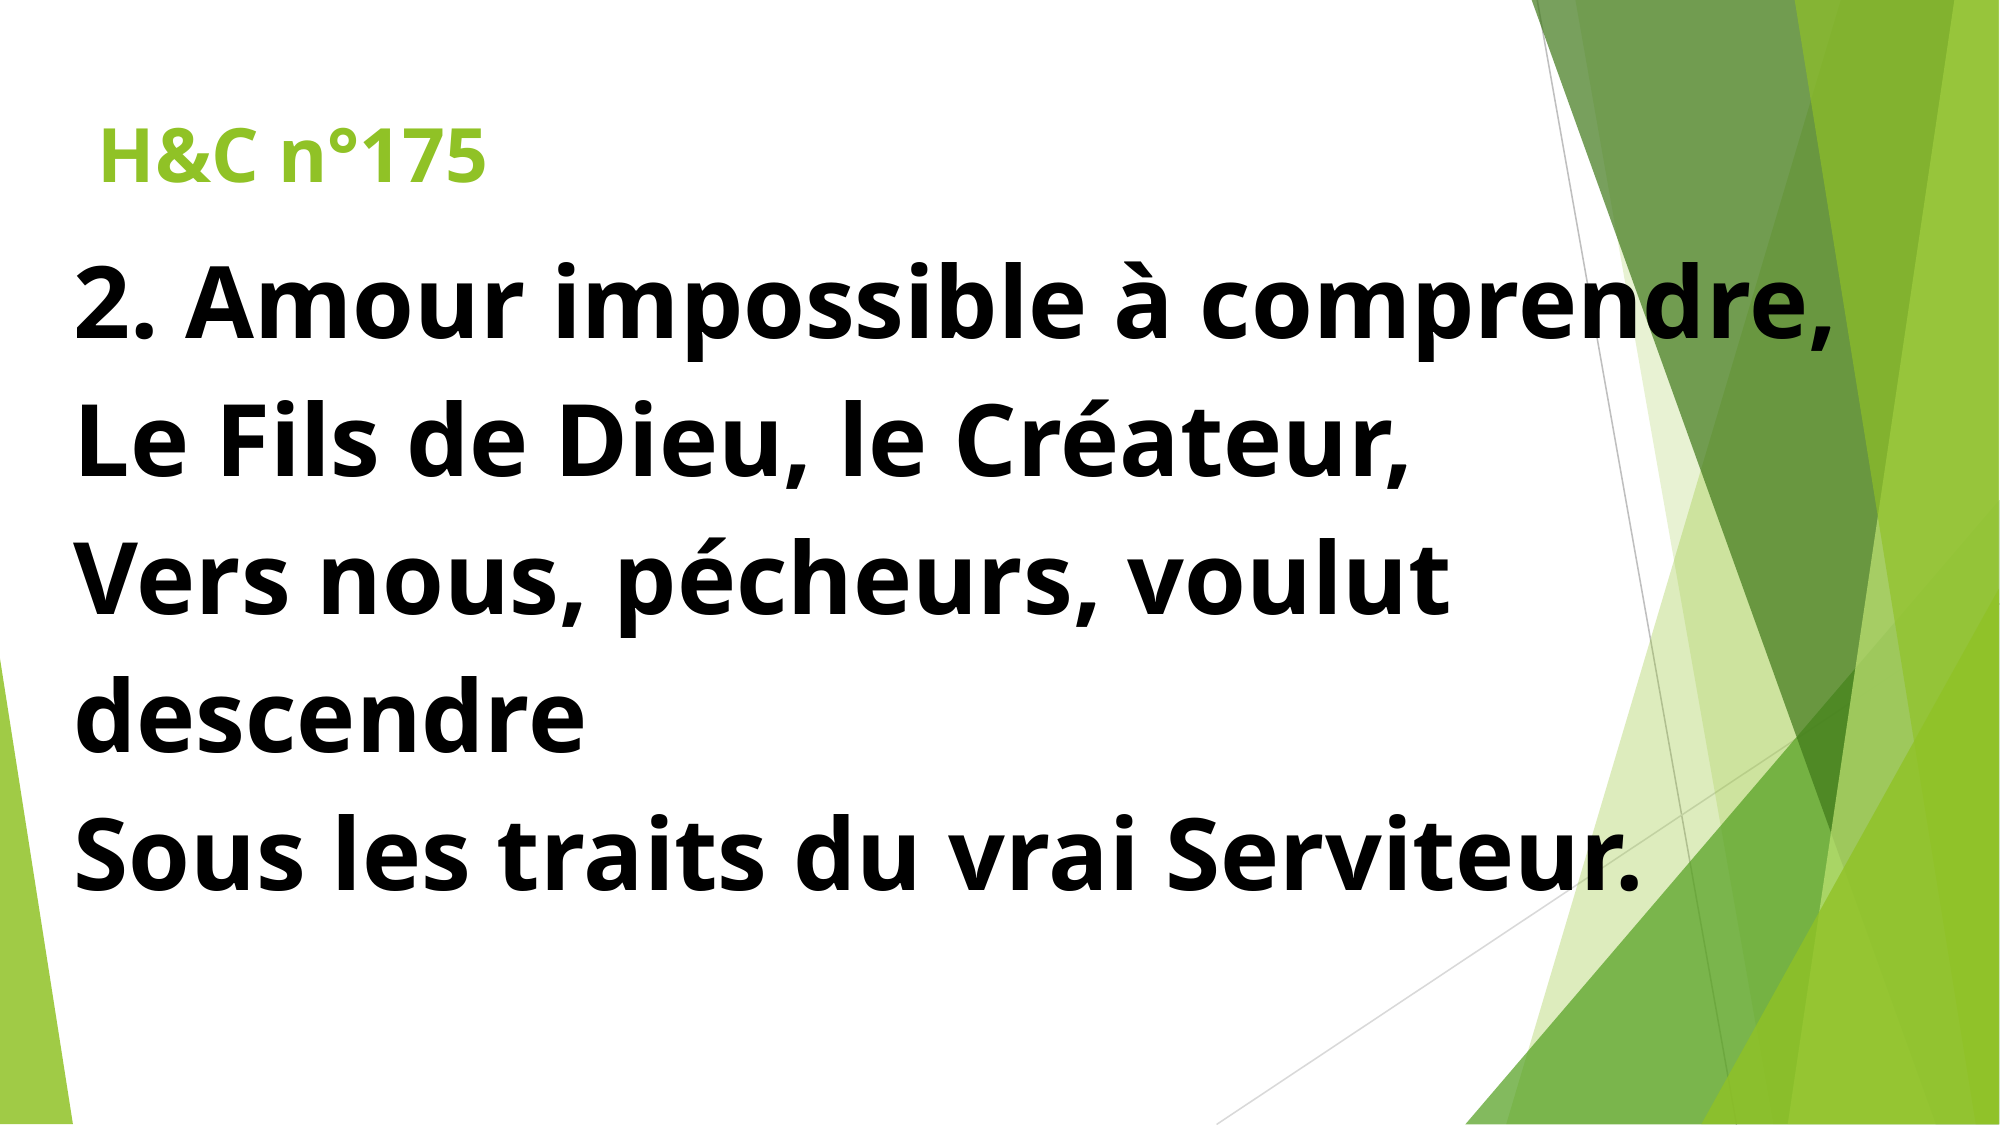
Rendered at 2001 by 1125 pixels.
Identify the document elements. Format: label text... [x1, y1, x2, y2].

text_box 2. Amour impossible à comprendre, Le Fils de Dieu, le Créateur, Vers nous, pécheurs, voulut descendre Sous les traits du vrai Serviteur. [59, 213, 2001, 1037]
text_box H&C n°175 [82, 99, 1522, 213]
